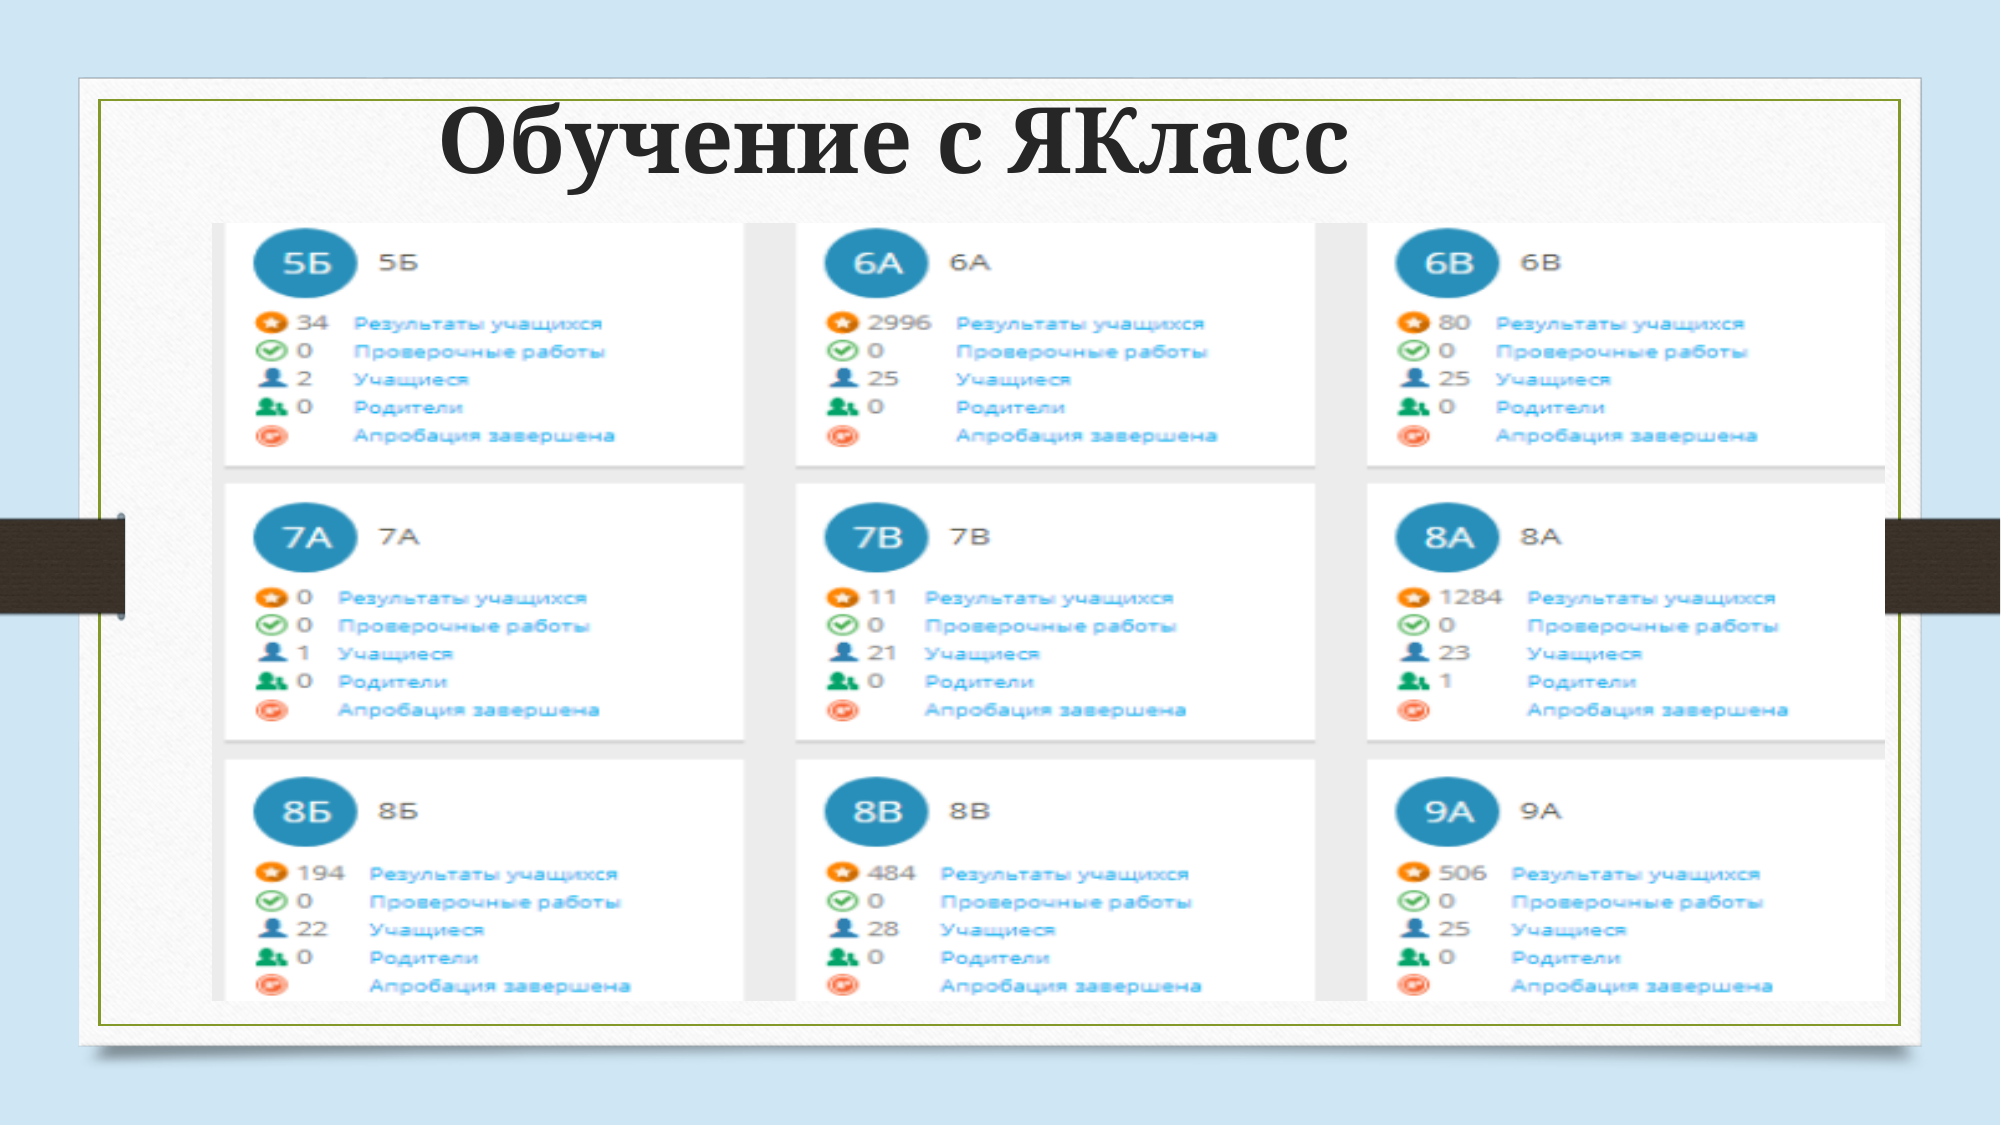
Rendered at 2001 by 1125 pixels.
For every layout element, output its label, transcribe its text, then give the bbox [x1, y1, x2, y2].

picture [0, 0, 2001, 1125]
title Обучение с ЯКласс [107, 74, 1683, 253]
